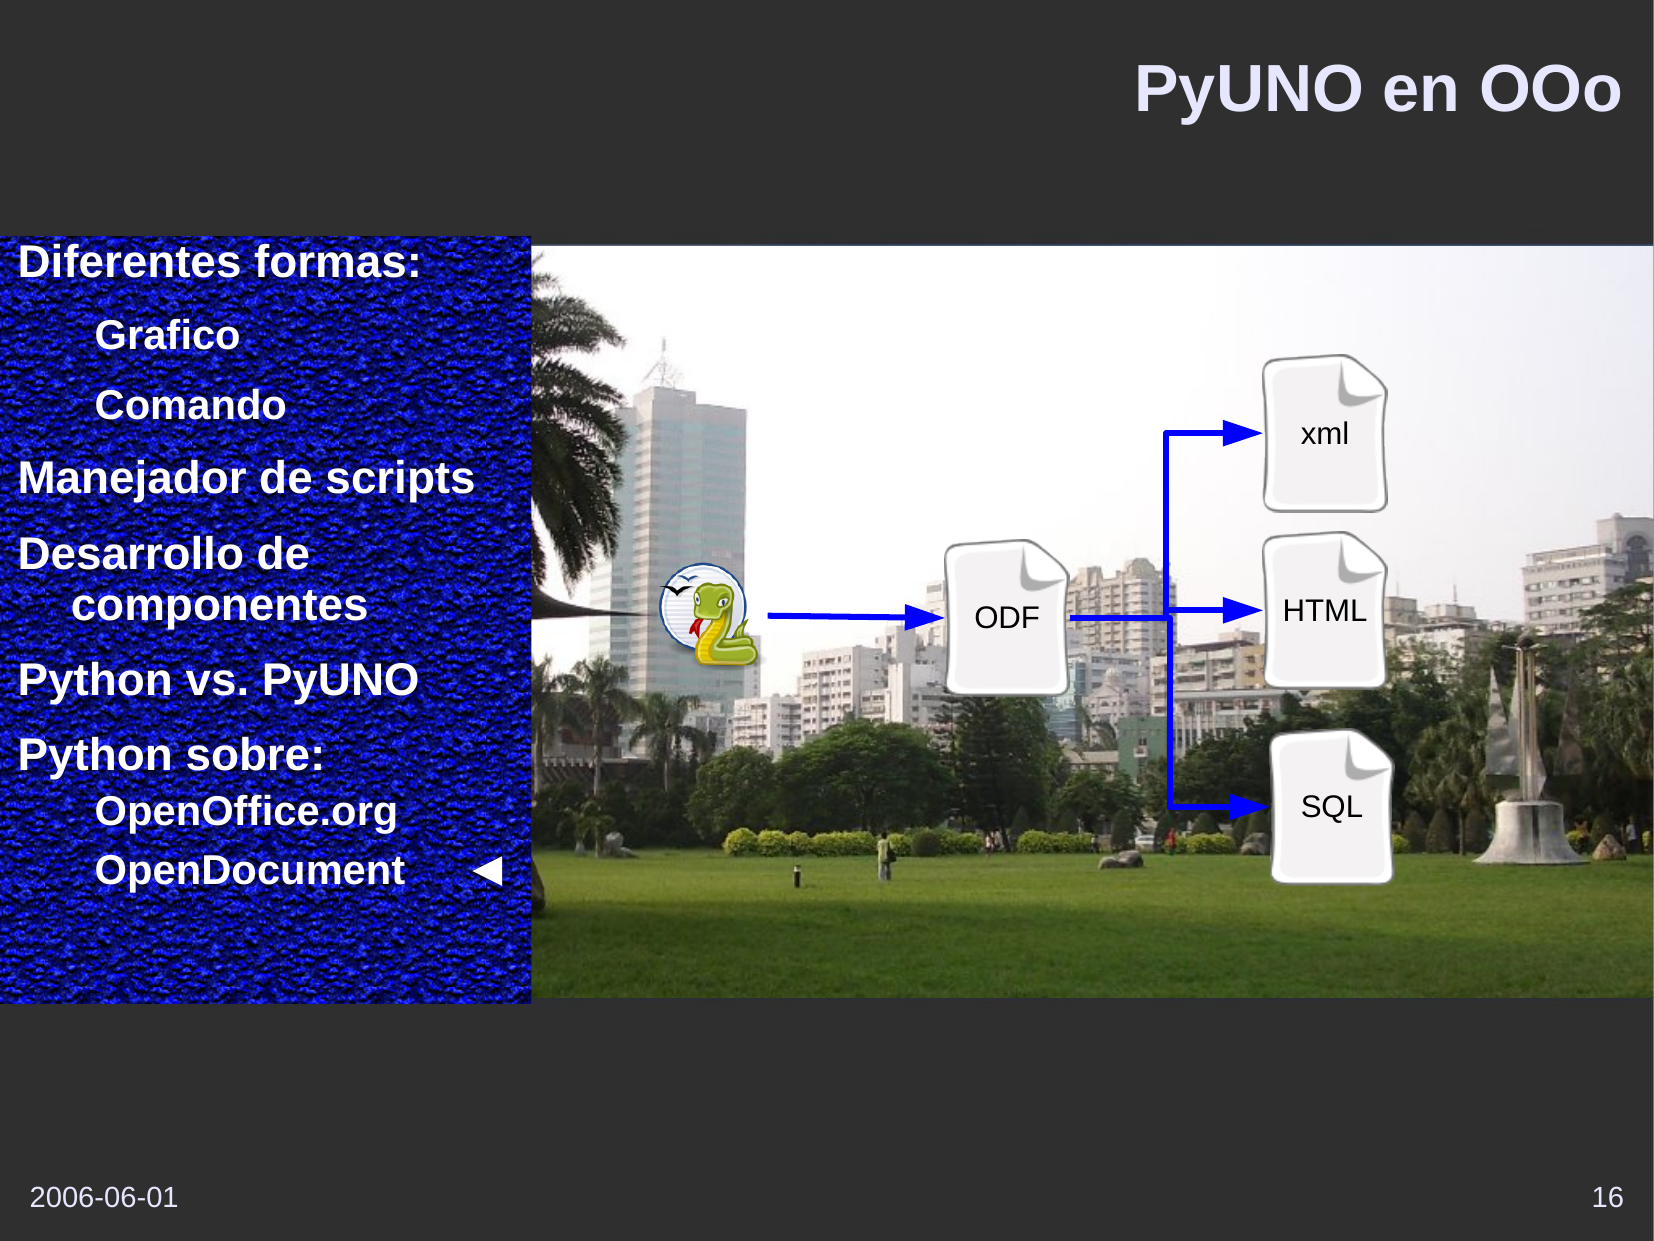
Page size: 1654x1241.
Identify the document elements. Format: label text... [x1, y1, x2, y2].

picture [0, 0, 1654, 1241]
list Diferentes formas: Grafico Comando Manejador de scripts Desarrollo de componentes Python vs. PyUNO Python sobre: OpenOffice.org OpenDocument [0, 236, 532, 1004]
title PyUNO en OOo [29, 29, 1625, 148]
text_box [472, 856, 503, 886]
